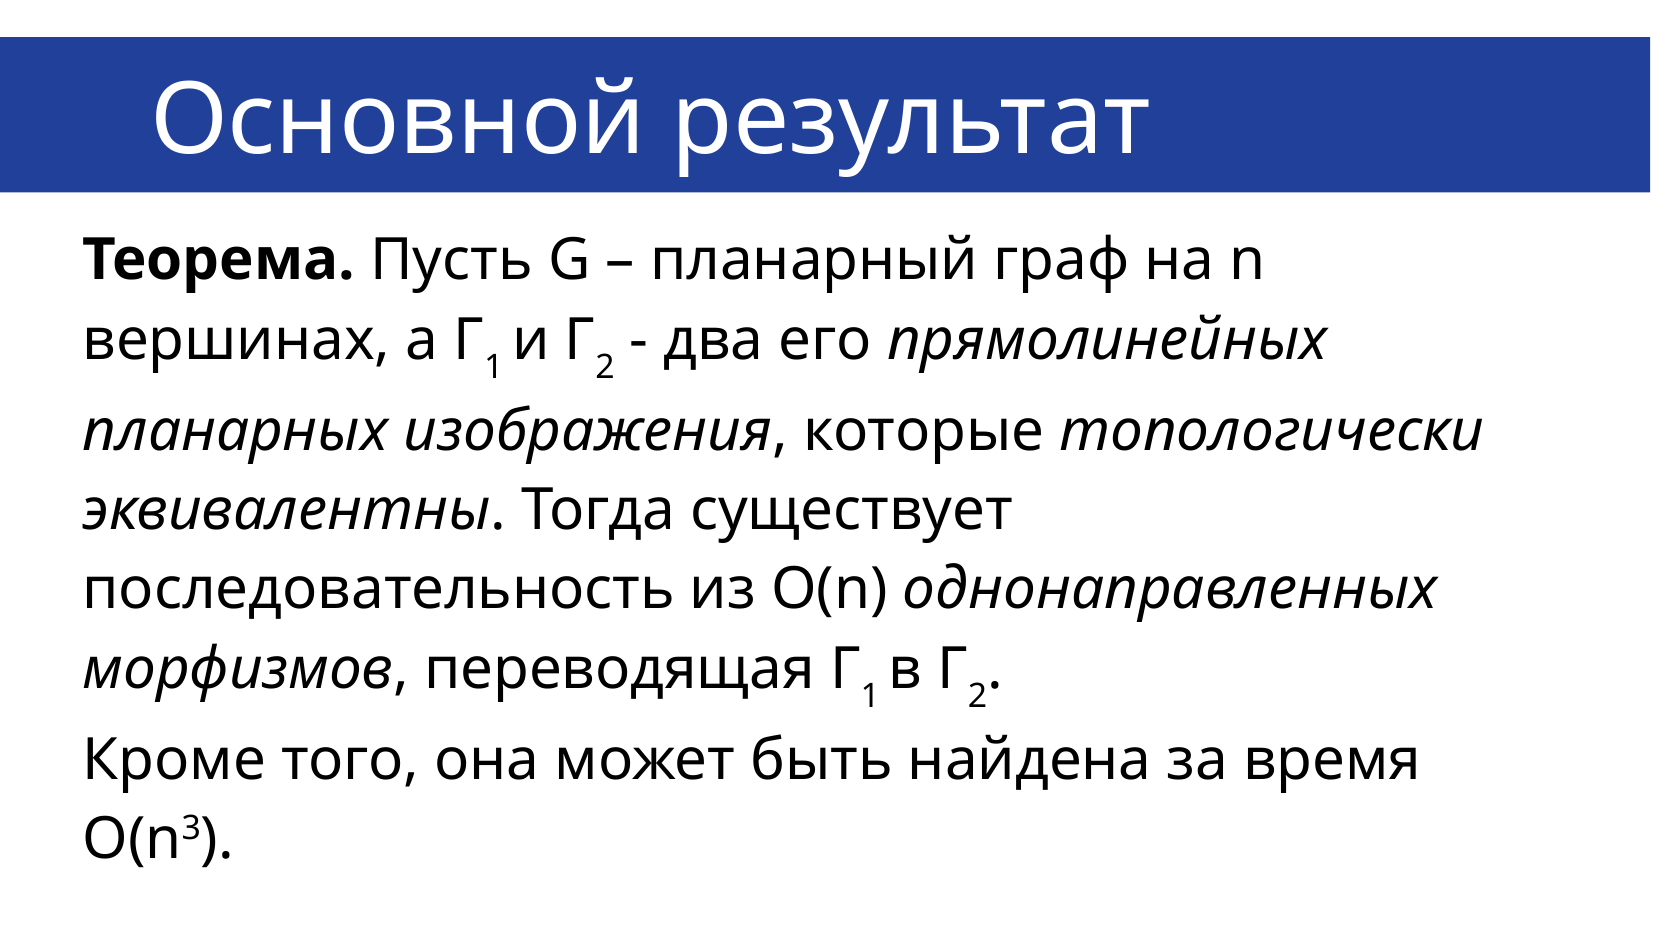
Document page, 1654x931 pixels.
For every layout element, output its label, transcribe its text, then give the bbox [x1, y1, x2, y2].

title Основной результат [0, 37, 1651, 193]
subtitle Теорема. Пусть G – планарный граф на n вершинах, а Г1 и Г2 - два его прямолинейных планарных изображения, которые топологически эквивалентны. Тогда существует последовательность из O(n) однонаправленных морфизмов, переводящая Г1 в Г2. Кроме того, она может быть найдена за время O(n3). [82, 217, 1576, 876]
